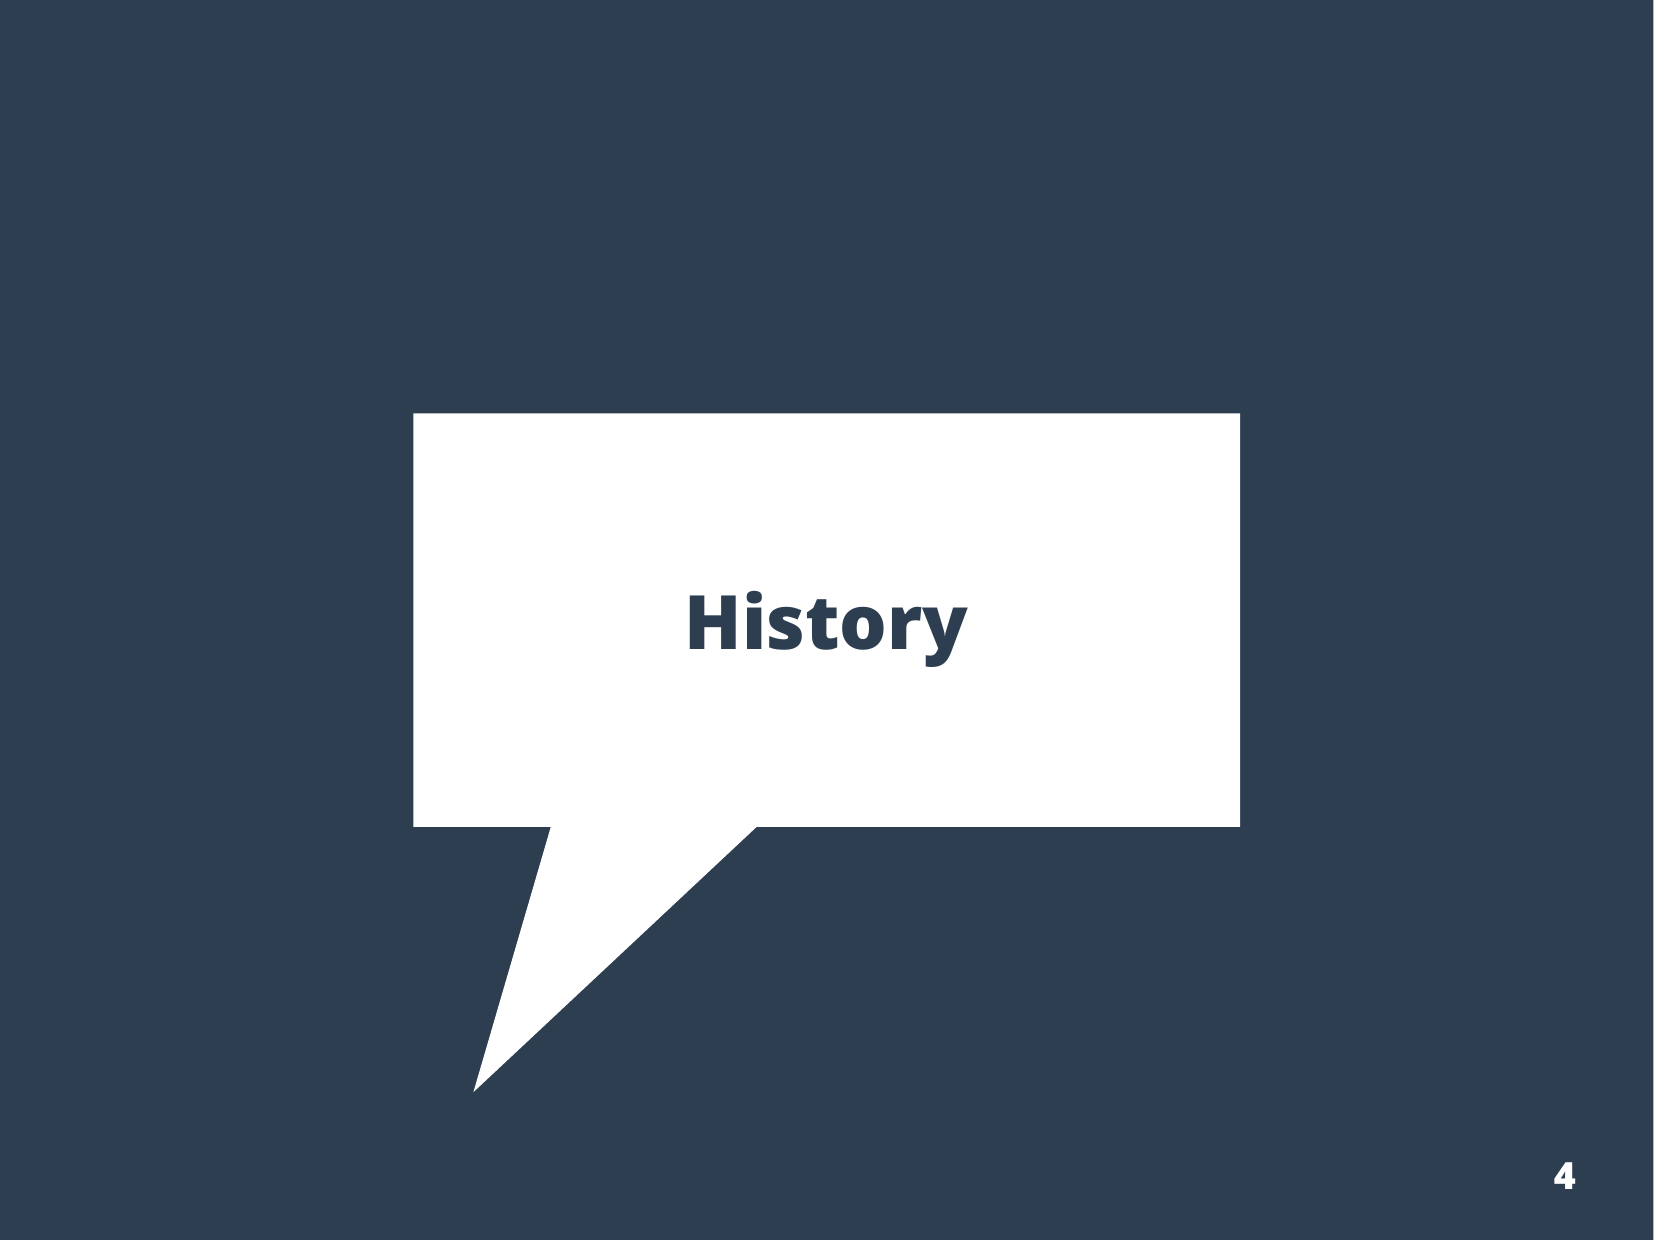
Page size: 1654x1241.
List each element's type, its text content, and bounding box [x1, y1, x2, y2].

title History [442, 442, 1211, 798]
